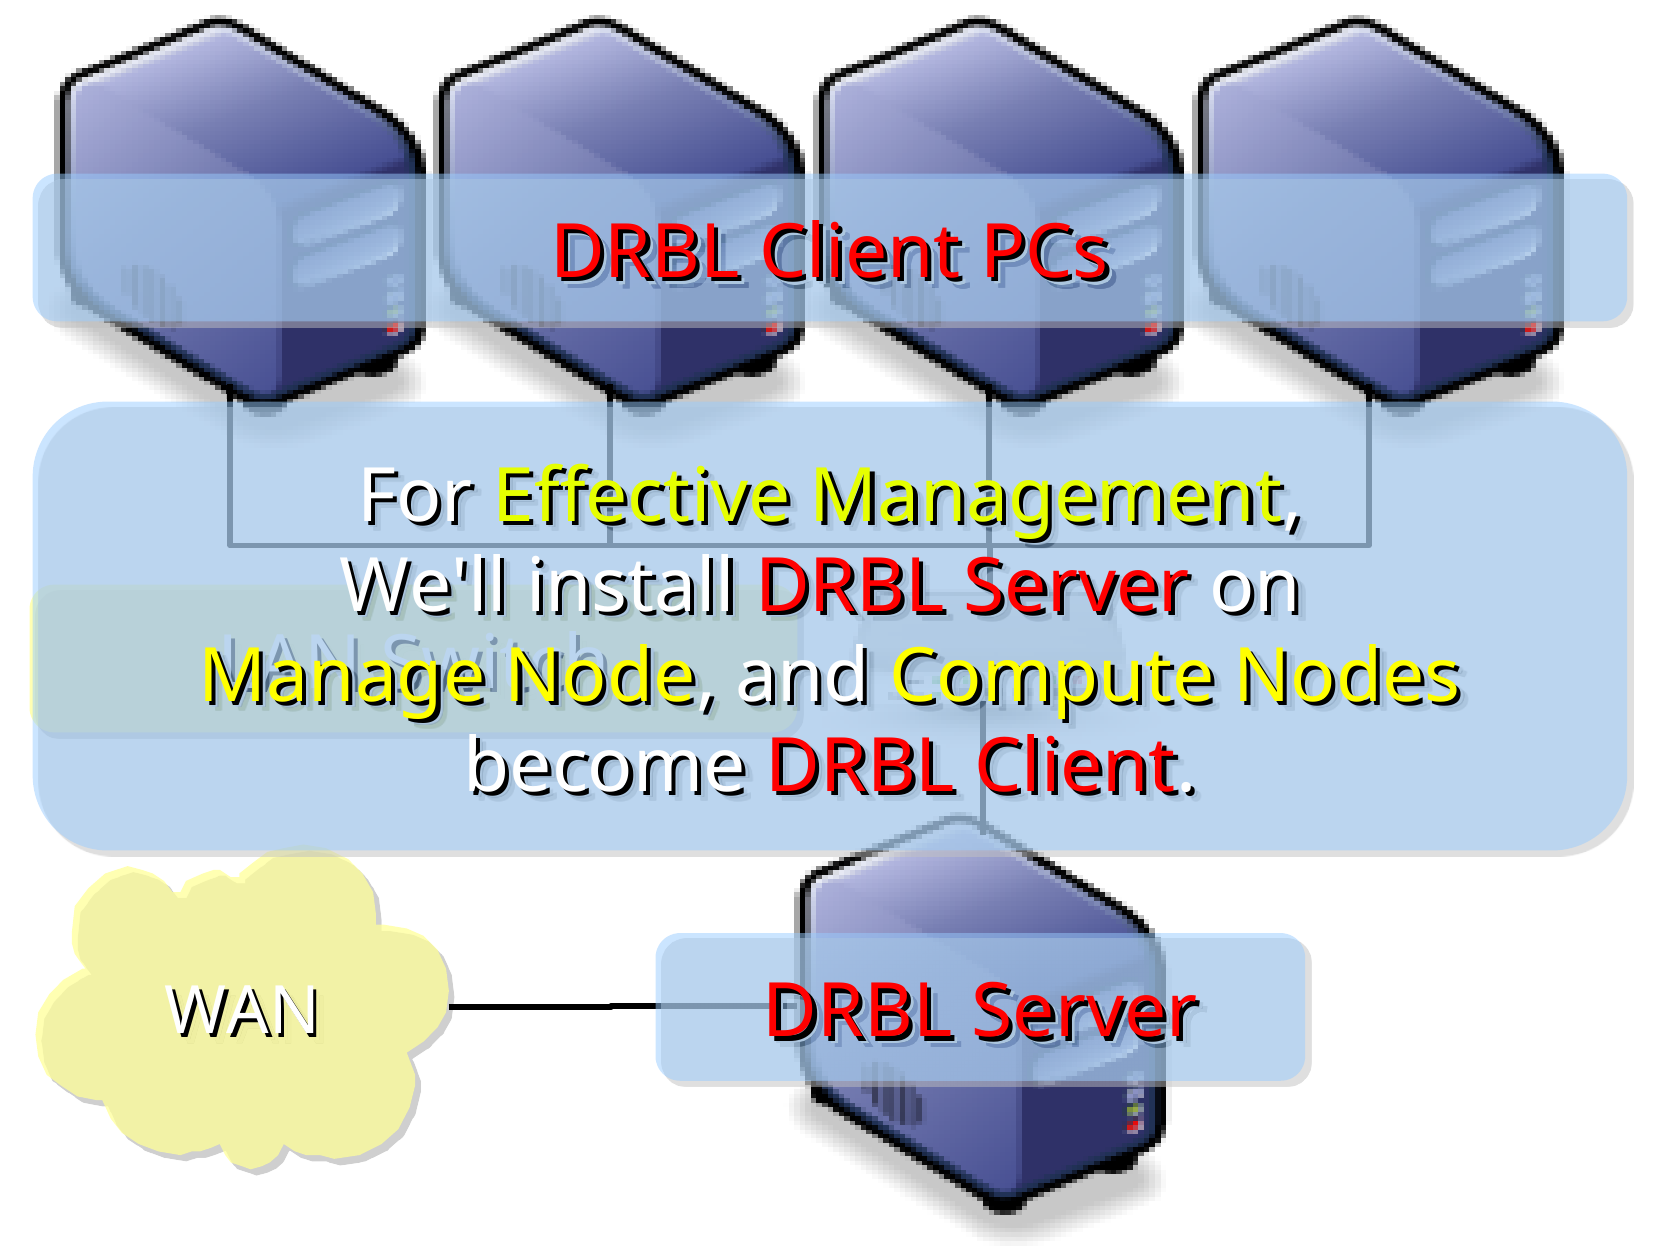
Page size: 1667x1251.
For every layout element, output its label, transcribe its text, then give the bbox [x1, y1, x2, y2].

picture [767, 851, 1211, 933]
text_box For Effective Management, We'll install DRBL Server on Manage Node, and Compute Nodes become DRBL Client. [32, 401, 1628, 851]
text_box DRBL Server [655, 933, 1306, 1081]
picture [27, 2, 1609, 502]
text_box DRBL Client PCs [32, 173, 1628, 322]
picture [767, 1081, 1211, 1251]
text_box WAN [35, 851, 449, 1170]
